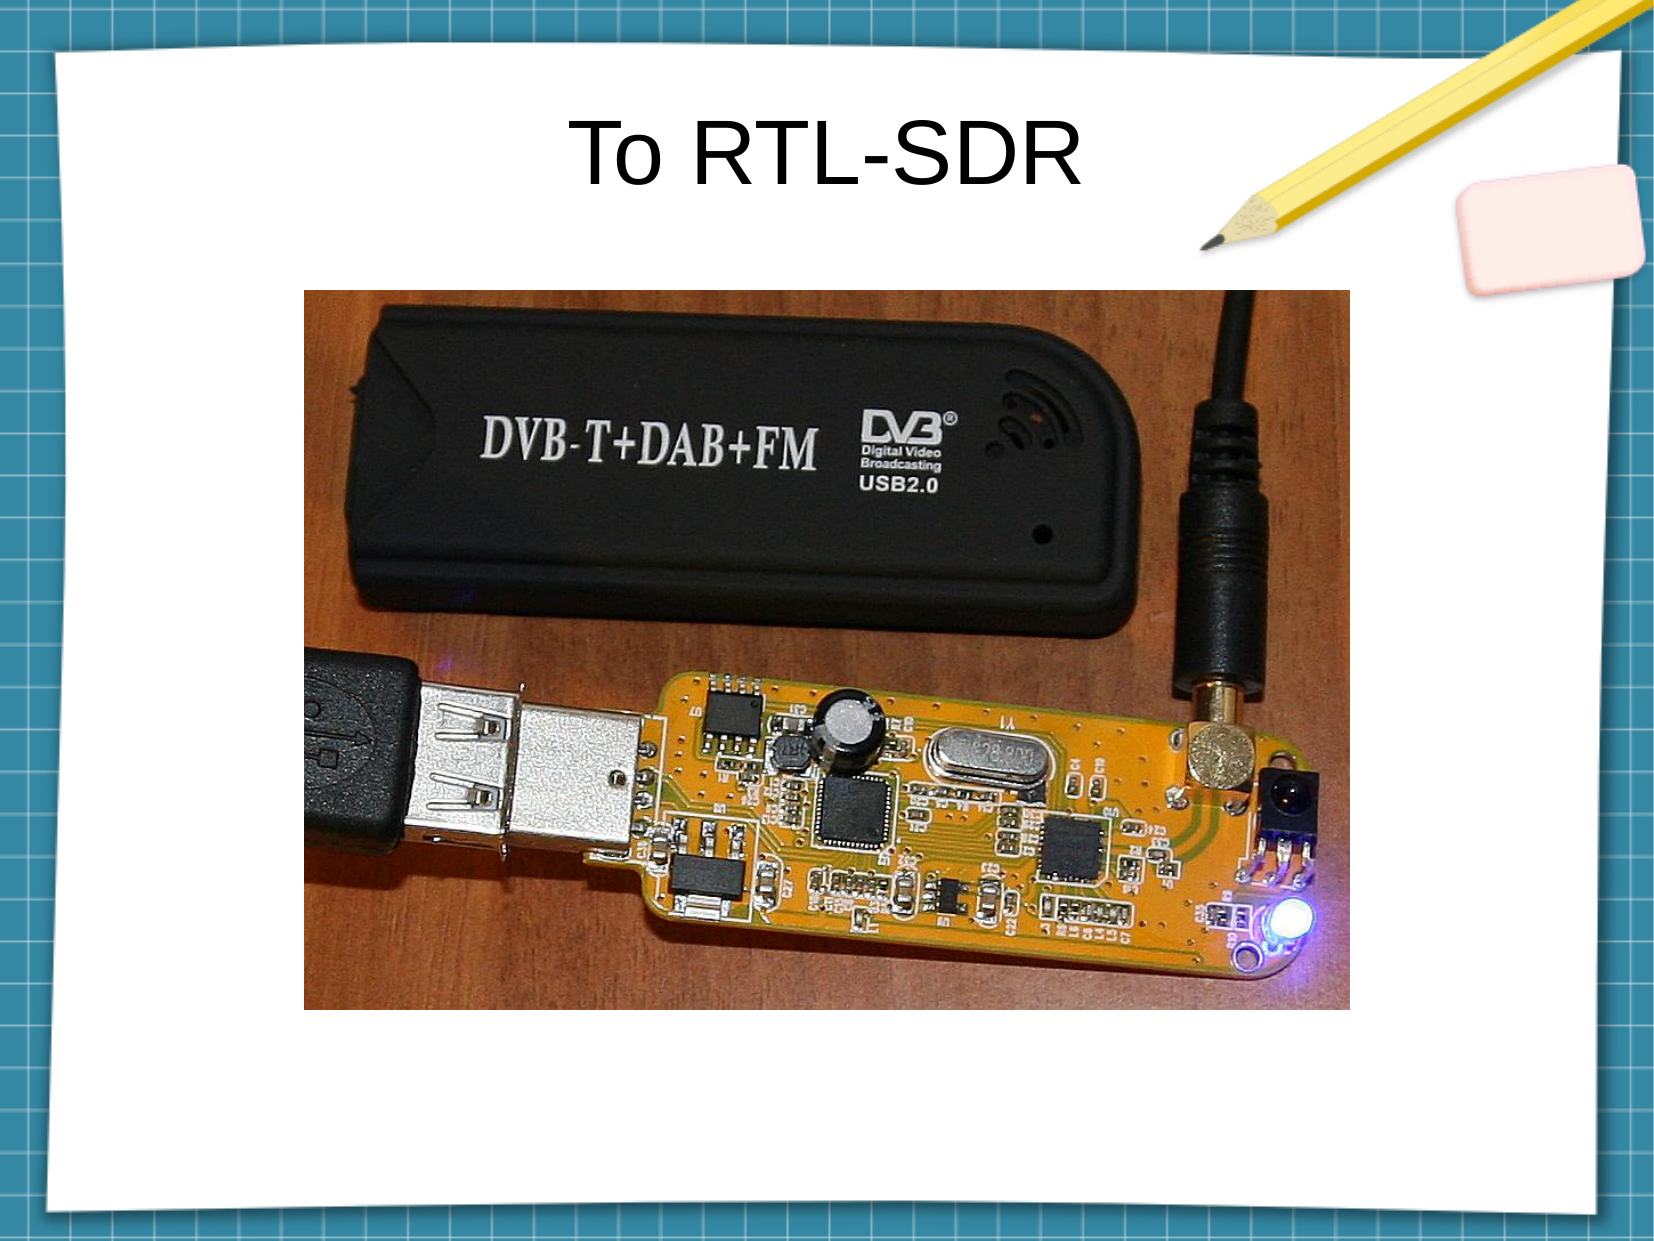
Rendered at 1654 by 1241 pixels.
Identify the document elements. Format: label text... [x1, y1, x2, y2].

picture [0, 0, 1654, 1241]
title Το RTL-SDR [82, 49, 1571, 257]
